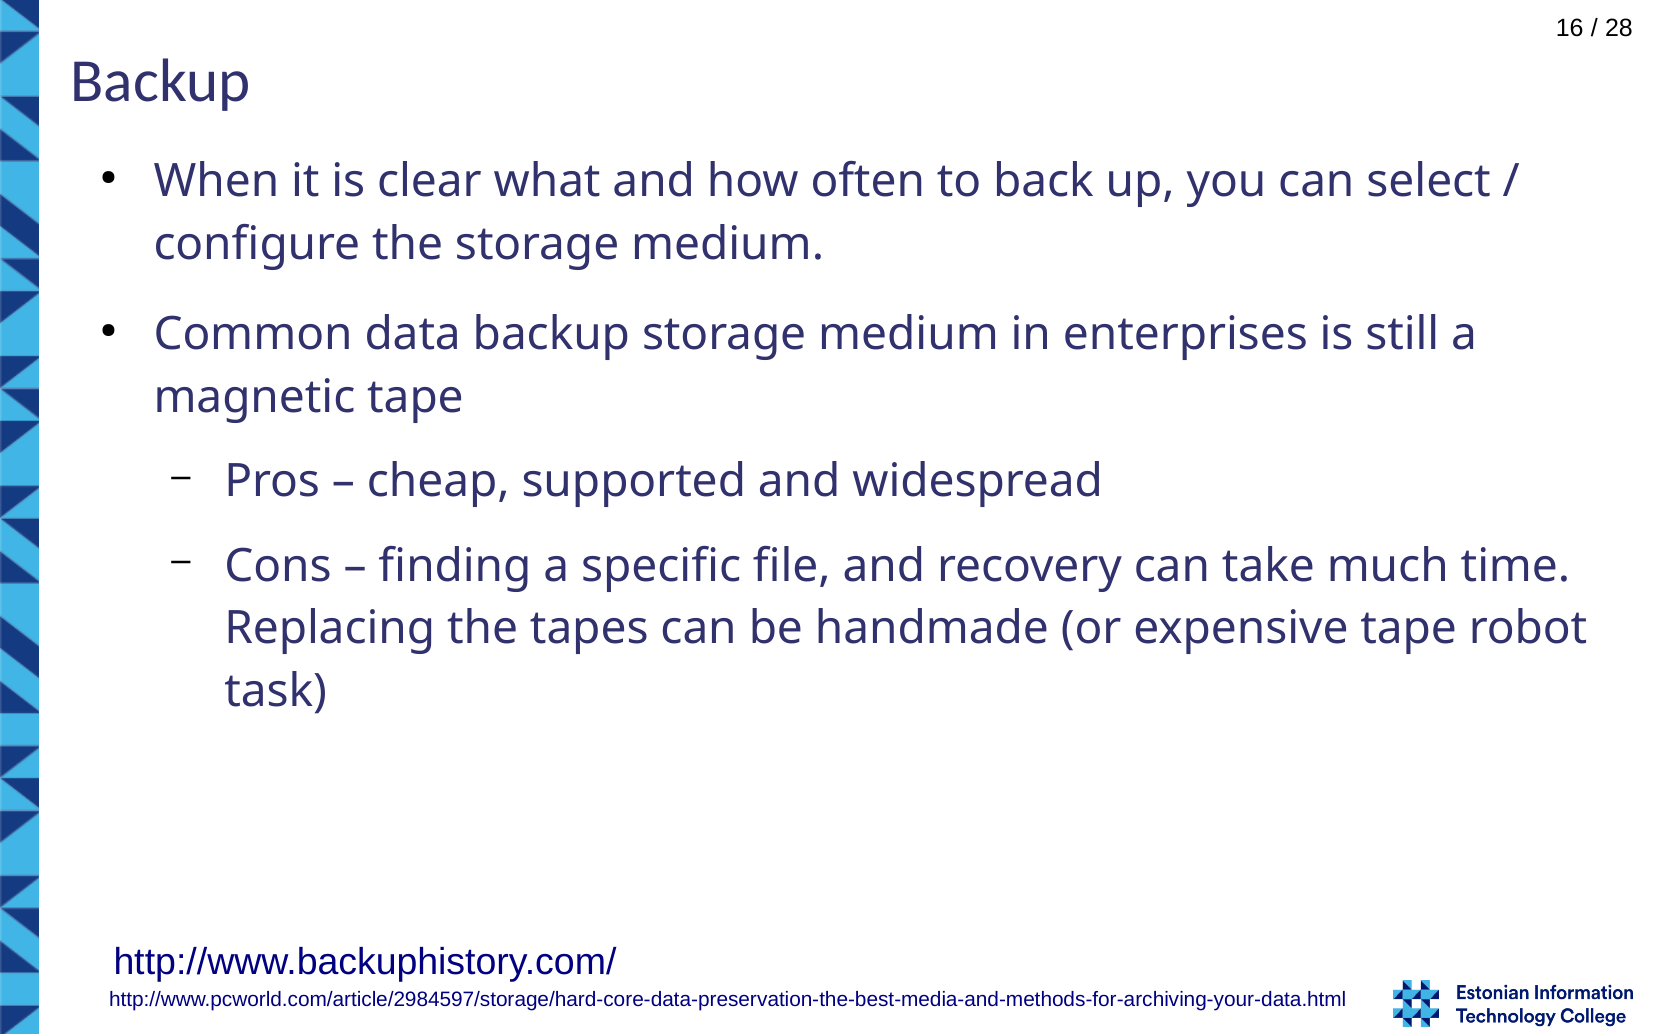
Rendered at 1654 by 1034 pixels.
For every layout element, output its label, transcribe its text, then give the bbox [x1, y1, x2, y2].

picture [1393, 980, 1633, 1027]
title Backup [70, 41, 1630, 130]
text_box http://www.backuphistory.com/ [98, 933, 632, 990]
list When it is clear what and how often to back up, you can select / configure the storage medium. Common data backup storage medium in enterprises is still a magnetic tape Pros – cheap, supported and widespread Cons – finding a specific file, and recovery can take much time. Replacing the tapes can be handmade (or expensive tape robot task) [82, 147, 1595, 817]
text_box http://www.pcworld.com/article/2984597/storage/hard-core-data-preservation-the-best-media-and-methods-for-archiving-your-data.html [94, 980, 1371, 1019]
